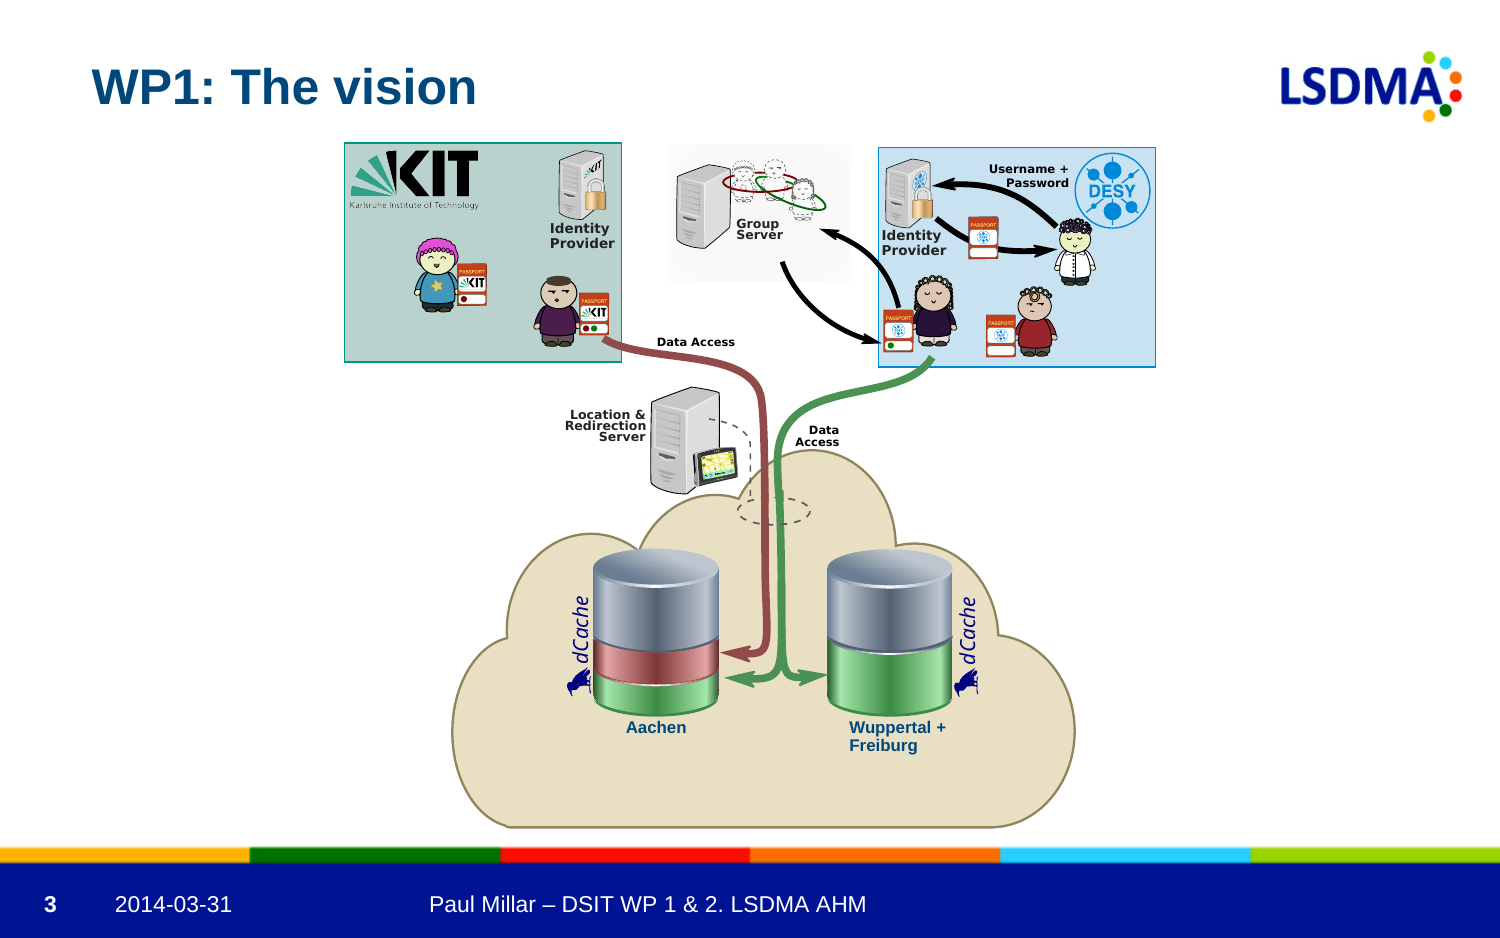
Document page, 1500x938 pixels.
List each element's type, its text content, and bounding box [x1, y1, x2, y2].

title WP1: The vision [76, 45, 1247, 123]
picture [0, 0, 1500, 938]
